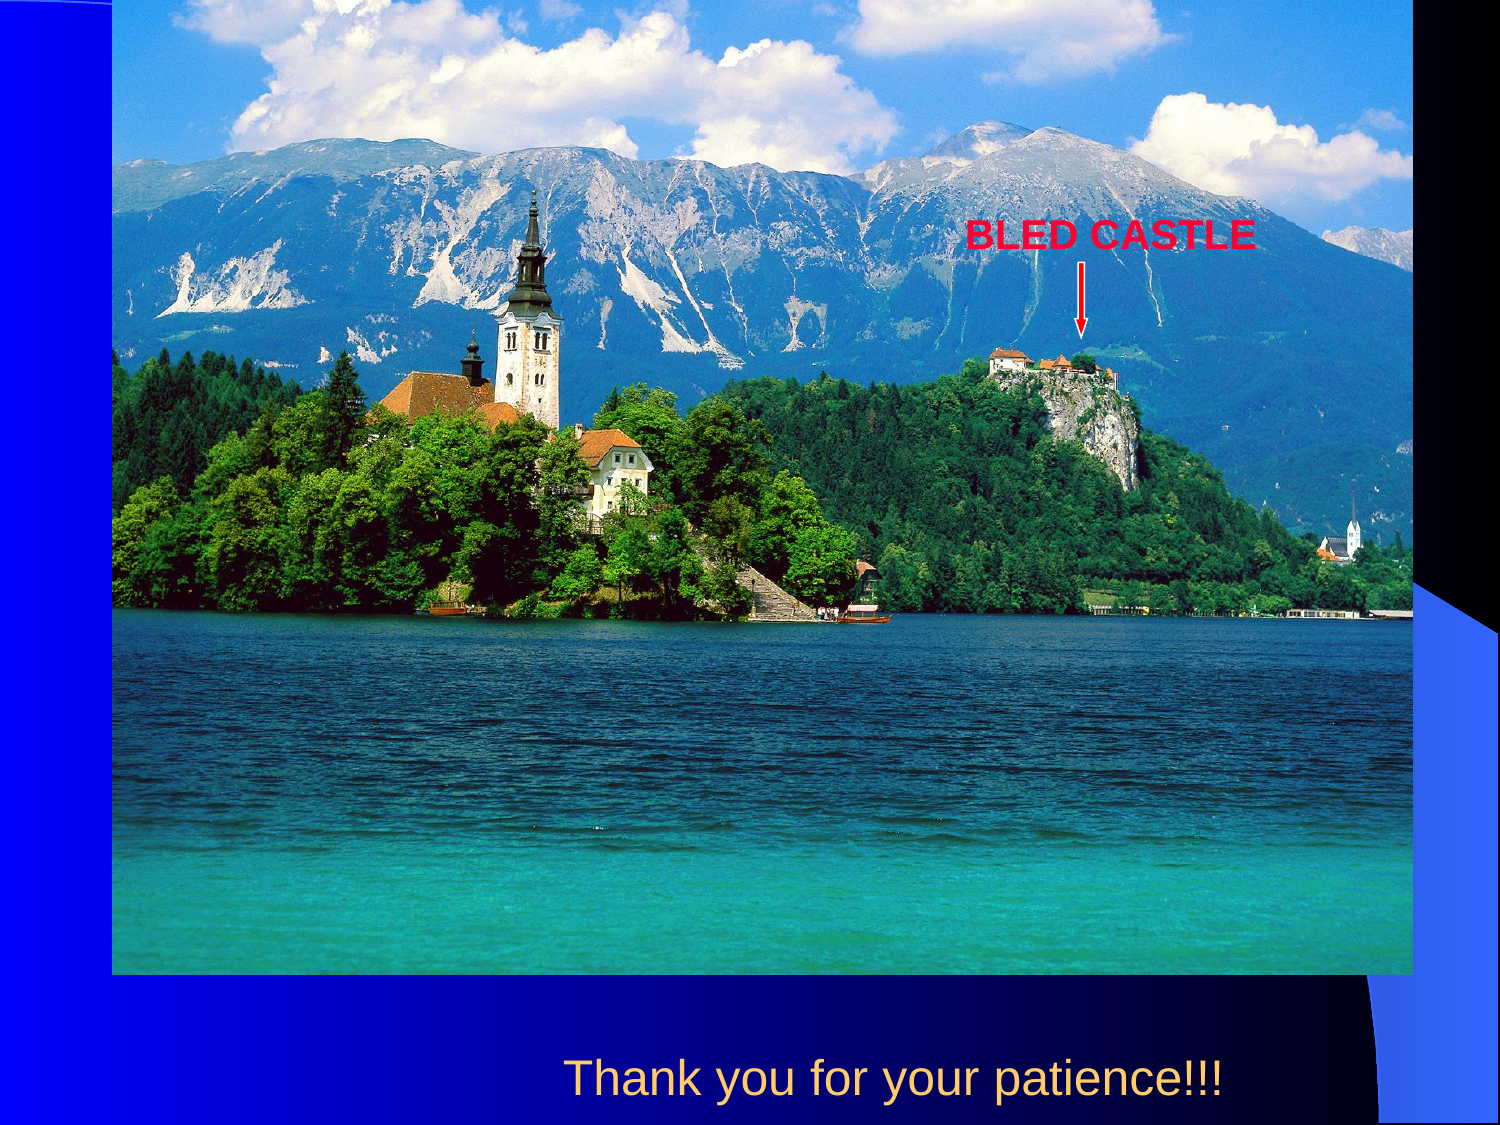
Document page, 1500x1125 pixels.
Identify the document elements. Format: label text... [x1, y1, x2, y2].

picture [112, 0, 1413, 975]
text_box BLED CASTLE [950, 200, 1363, 325]
title Thank you for your patience!!! [324, 1025, 1463, 1125]
text_box [1077, 325, 1086, 338]
